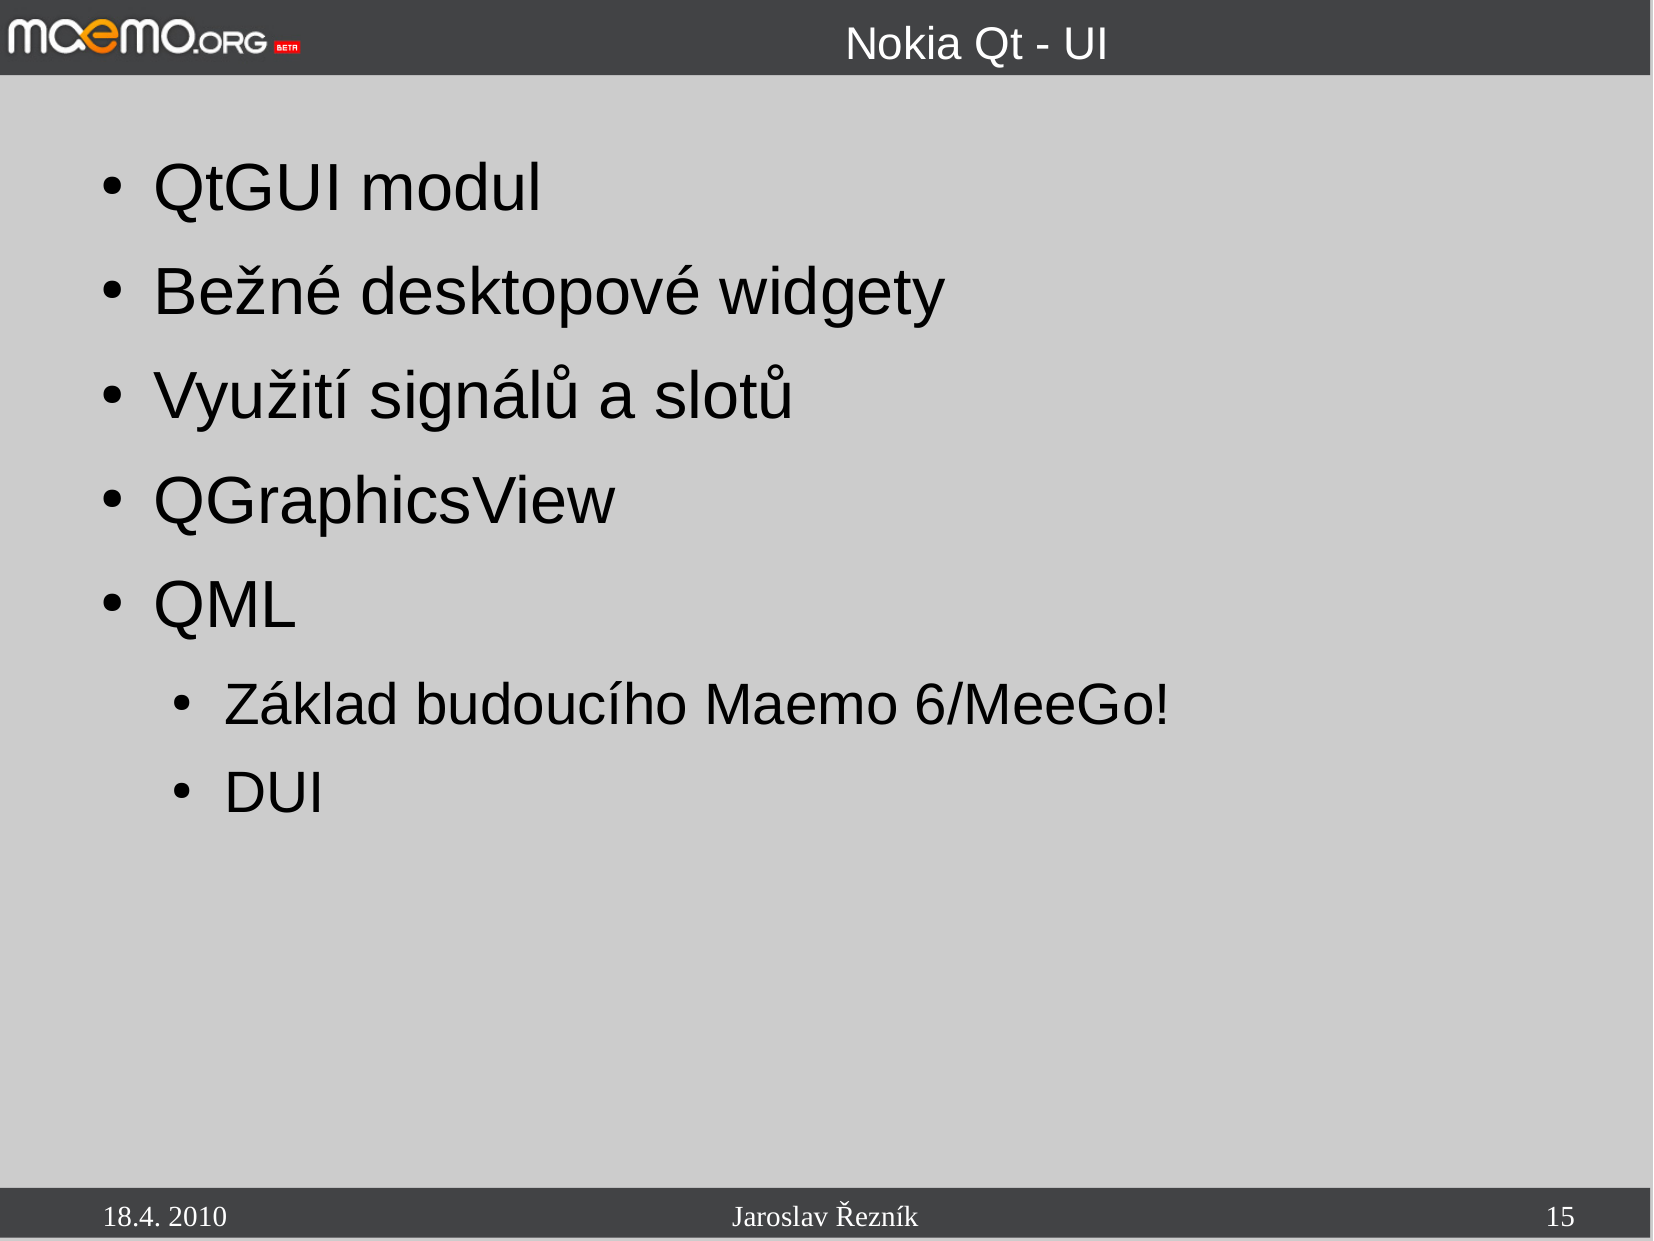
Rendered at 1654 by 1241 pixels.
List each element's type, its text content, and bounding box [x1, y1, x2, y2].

picture [0, 0, 317, 64]
title Nokia Qt - UI [379, 17, 1576, 70]
list QtGUI modul Bežné desktopové widgety Využití signálů a slotů QGraphicsView QML Základ budoucího Maemo 6/MeeGo! DUI [82, 150, 1571, 1095]
